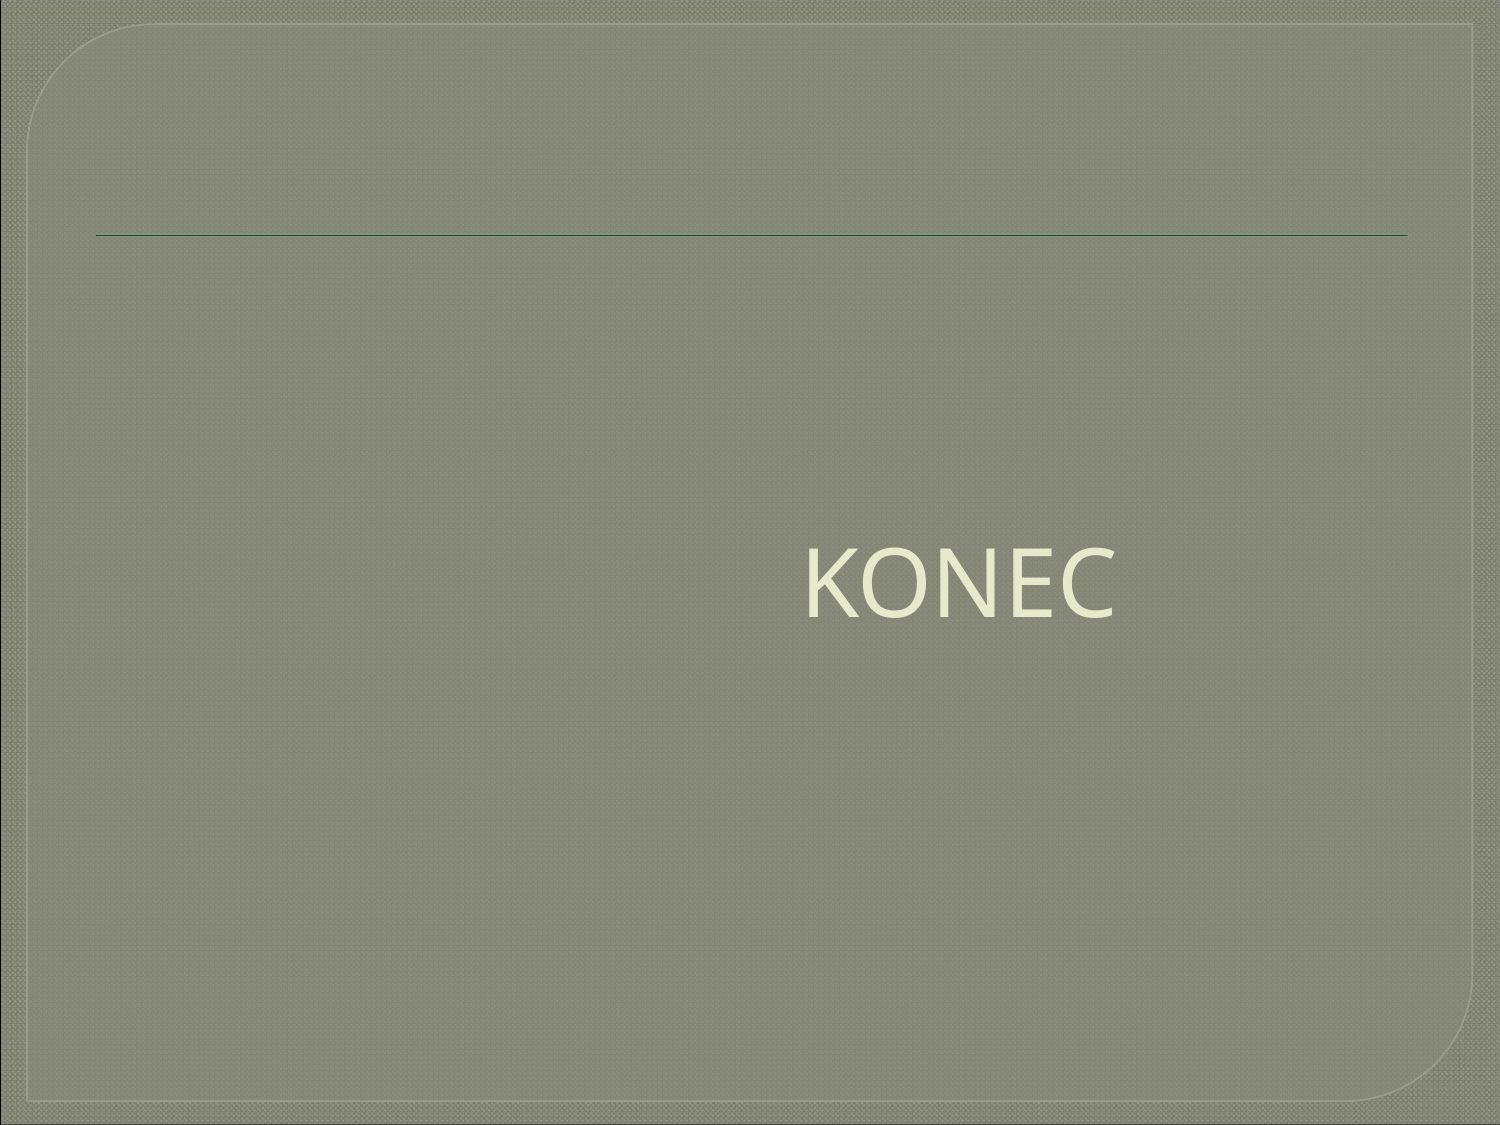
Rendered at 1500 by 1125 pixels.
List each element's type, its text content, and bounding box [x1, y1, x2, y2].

picture [0, 0, 1500, 1125]
title KONEC [64, 456, 1415, 644]
